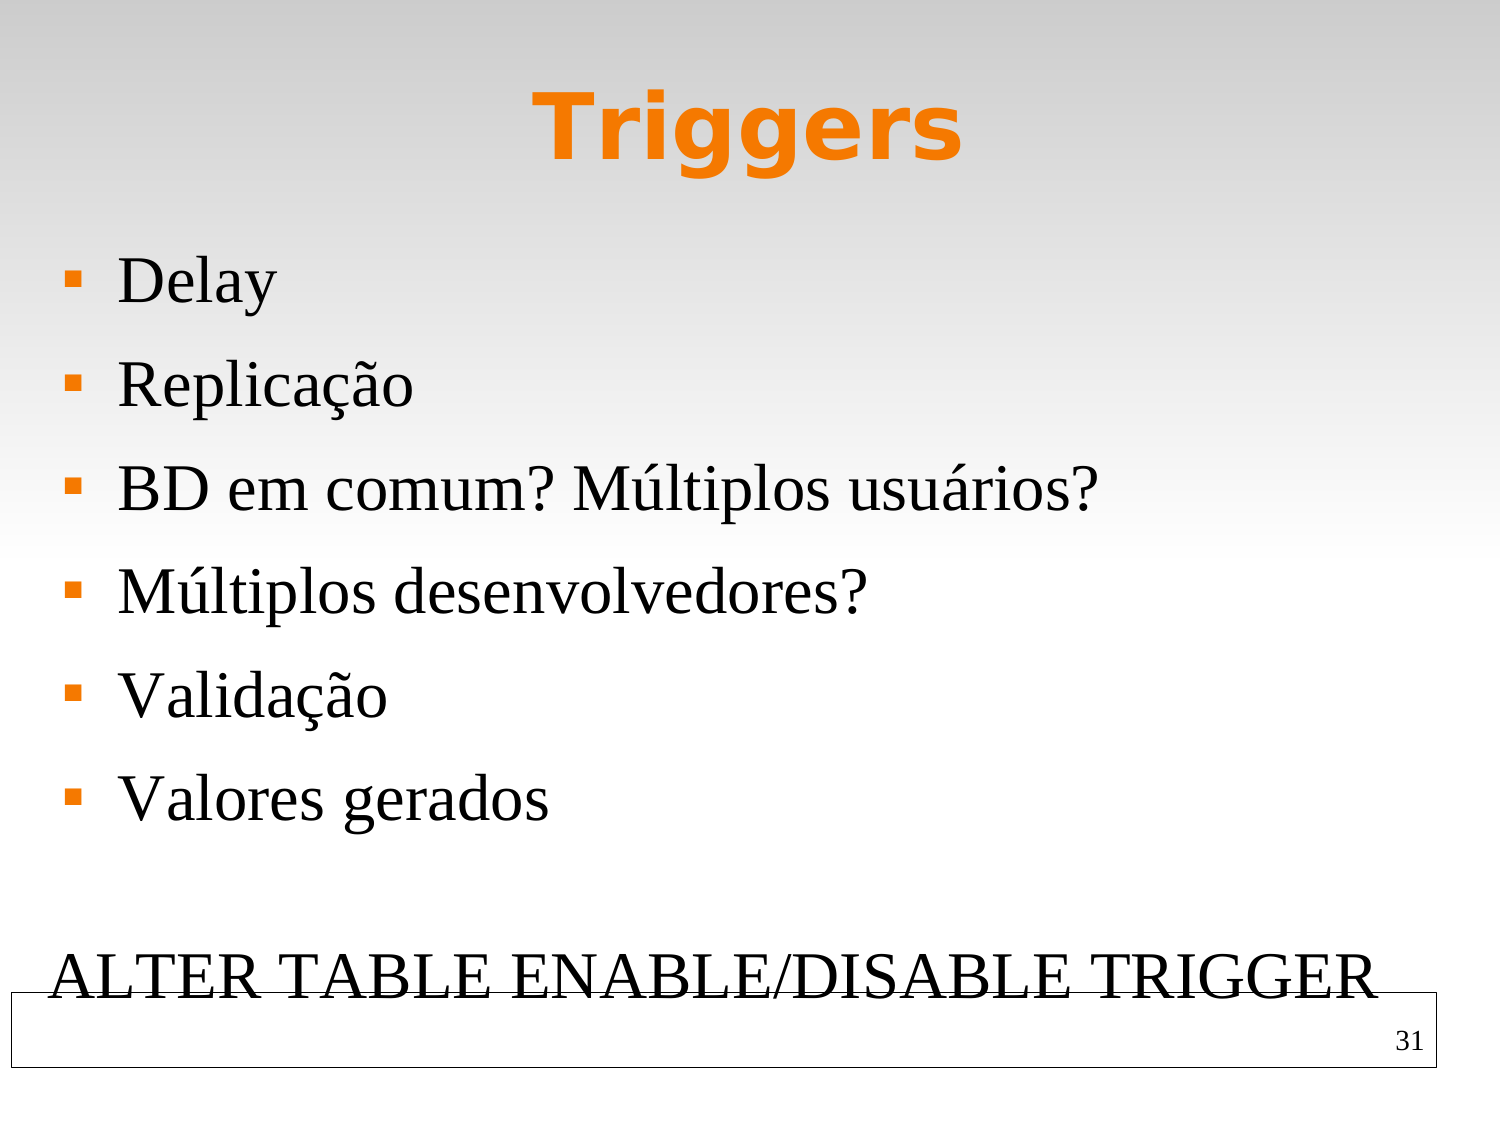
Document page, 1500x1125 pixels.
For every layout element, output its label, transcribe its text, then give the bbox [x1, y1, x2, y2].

title Triggers [29, 30, 1469, 225]
list Delay Replicação BD em comum? Múltiplos usuários? Múltiplos desenvolvedores? Validação Valores gerados ALTER TABLE ENABLE/DISABLE TRIGGER [29, 993, 1436, 1067]
list Delay Replicação BD em comum? Múltiplos usuários? Múltiplos desenvolvedores? Validação Valores gerados ALTER TABLE ENABLE/DISABLE TRIGGER [29, 243, 1469, 1088]
